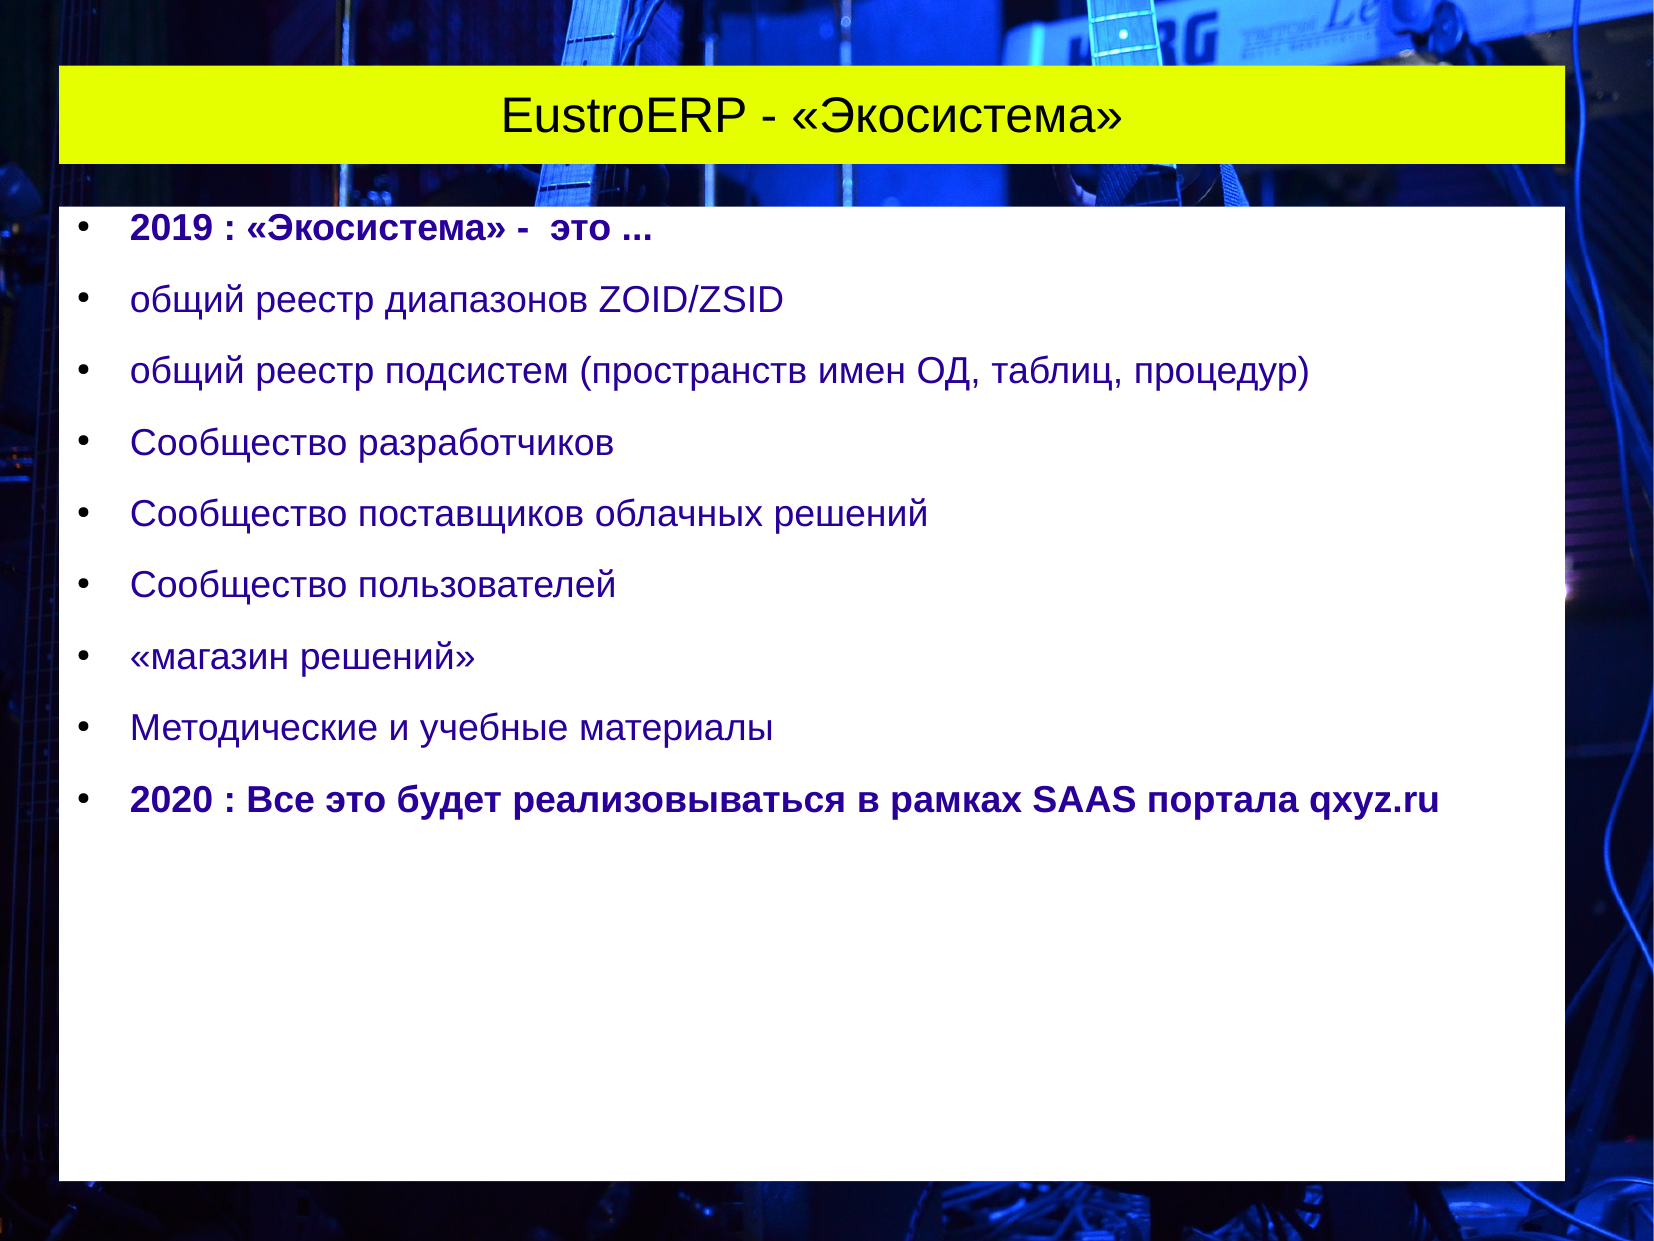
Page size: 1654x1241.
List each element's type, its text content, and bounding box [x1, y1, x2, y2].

picture [0, 0, 1654, 1241]
title EustroERP - «Экосистема» [59, 65, 1566, 164]
list 2019 : «Экосистема» - это ... общий реестр диапазонов ZOID/ZSID общий реестр подсистем (пространств имен ОД, таблиц, процедур) Сообщество разработчиков Сообщество поставщиков облачных решений Сообщество пользователей «магазин решений» Методические и учебные материалы 2020 : Все это будет реализовываться в рамках SAAS портала qxyz.ru [59, 206, 1565, 1182]
